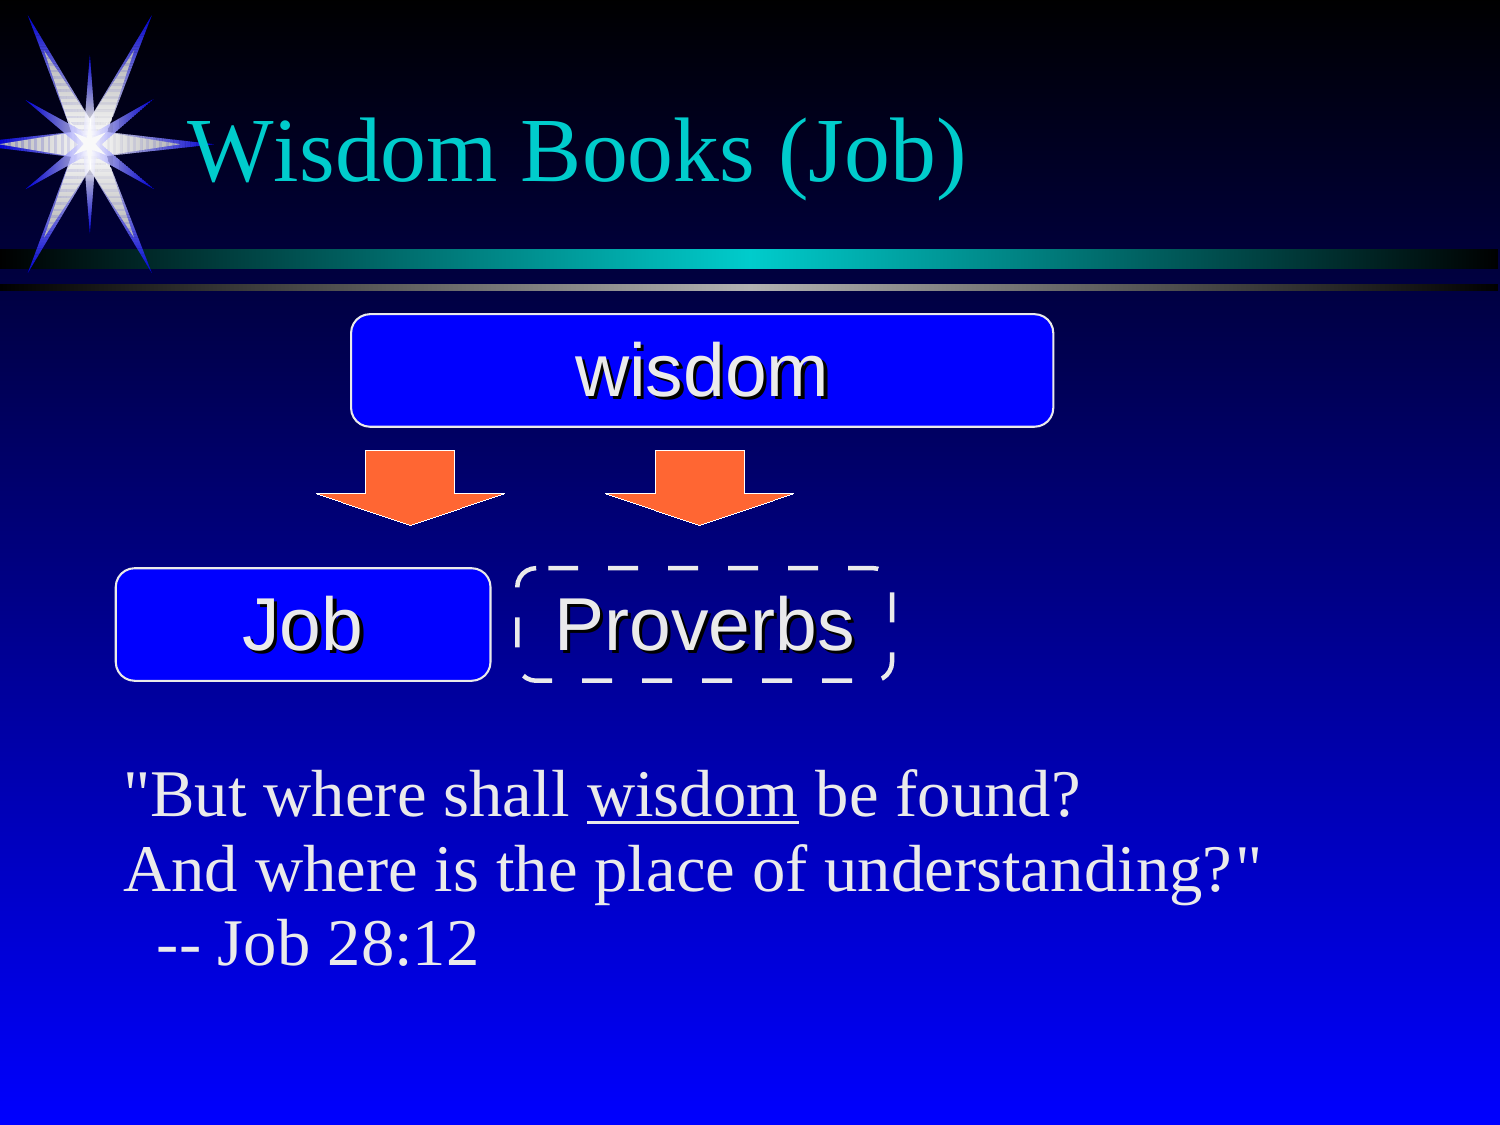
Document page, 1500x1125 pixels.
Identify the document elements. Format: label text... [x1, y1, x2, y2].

text_box Job [115, 568, 491, 681]
text_box "But where shall wisdom be found? And where is the place of understanding?" -- Job 28:12 [108, 750, 1410, 987]
text_box [316, 450, 505, 526]
text_box wisdom [351, 314, 1054, 427]
title Wisdom Books (Job) [187, 56, 1463, 244]
text_box Proverbs [517, 568, 893, 681]
text_box [605, 450, 794, 526]
